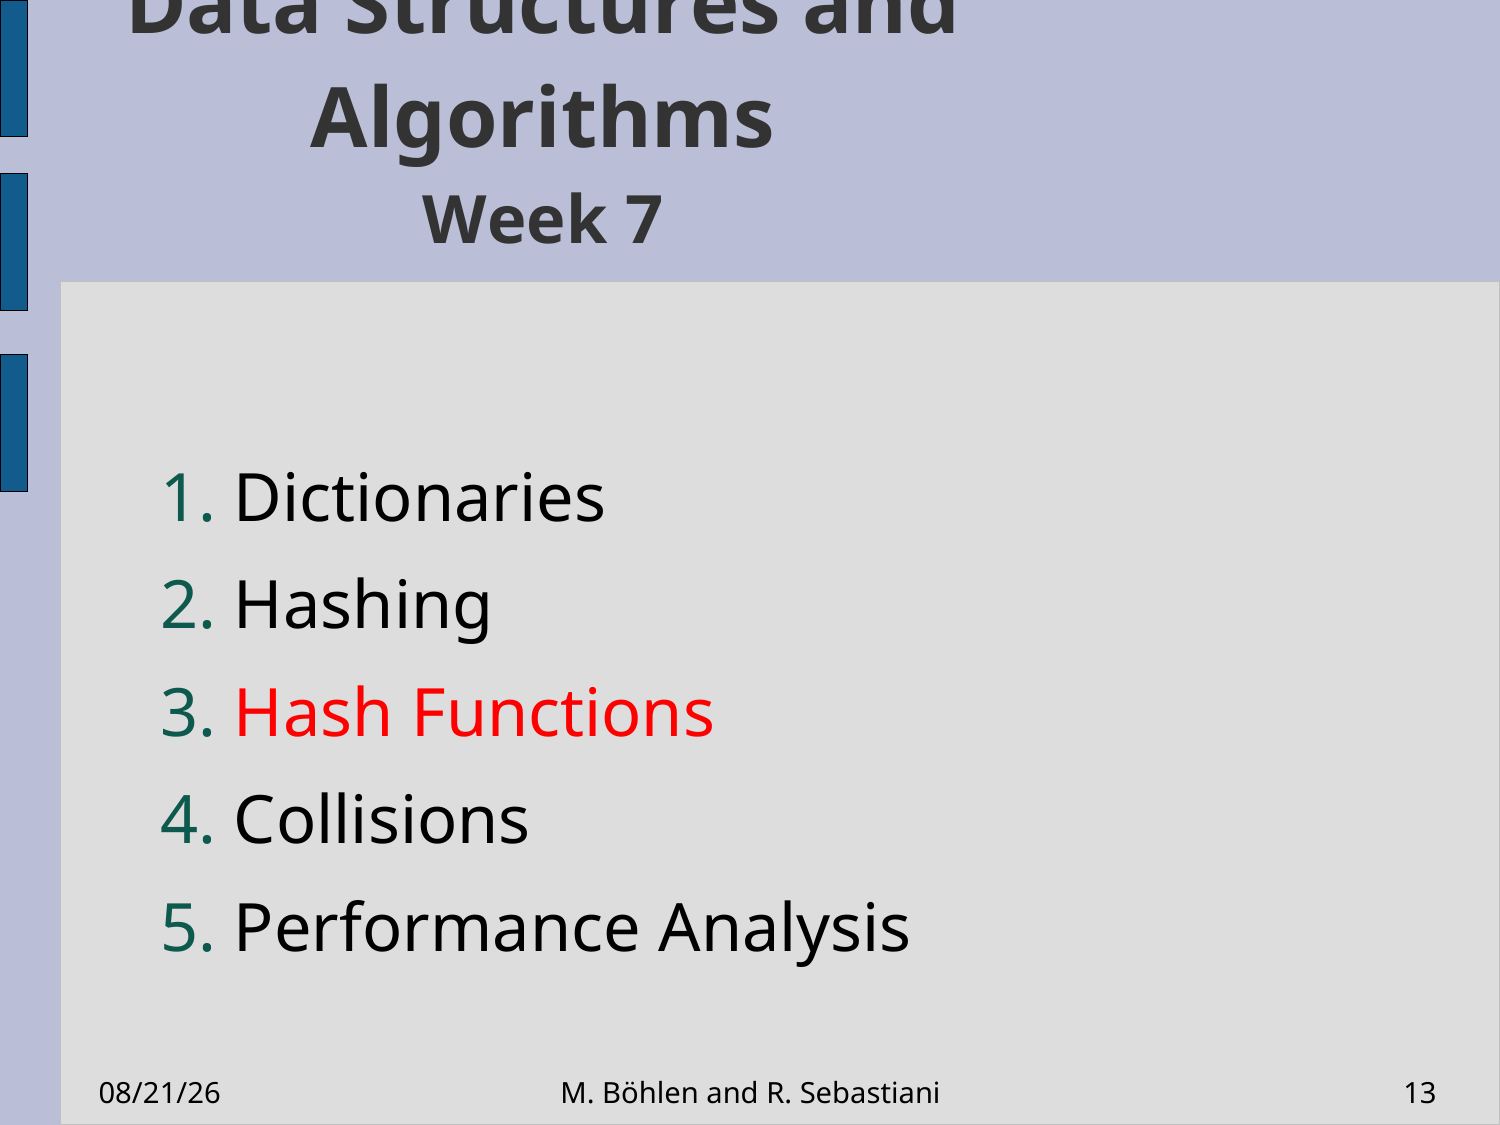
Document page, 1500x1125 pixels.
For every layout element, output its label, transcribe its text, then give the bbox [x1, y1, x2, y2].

list Dictionaries Hashing Hash Functions Collisions Performance Analysis [127, 442, 1409, 1041]
title Data Structures and Algorithms Week 7 [110, 67, 1392, 271]
